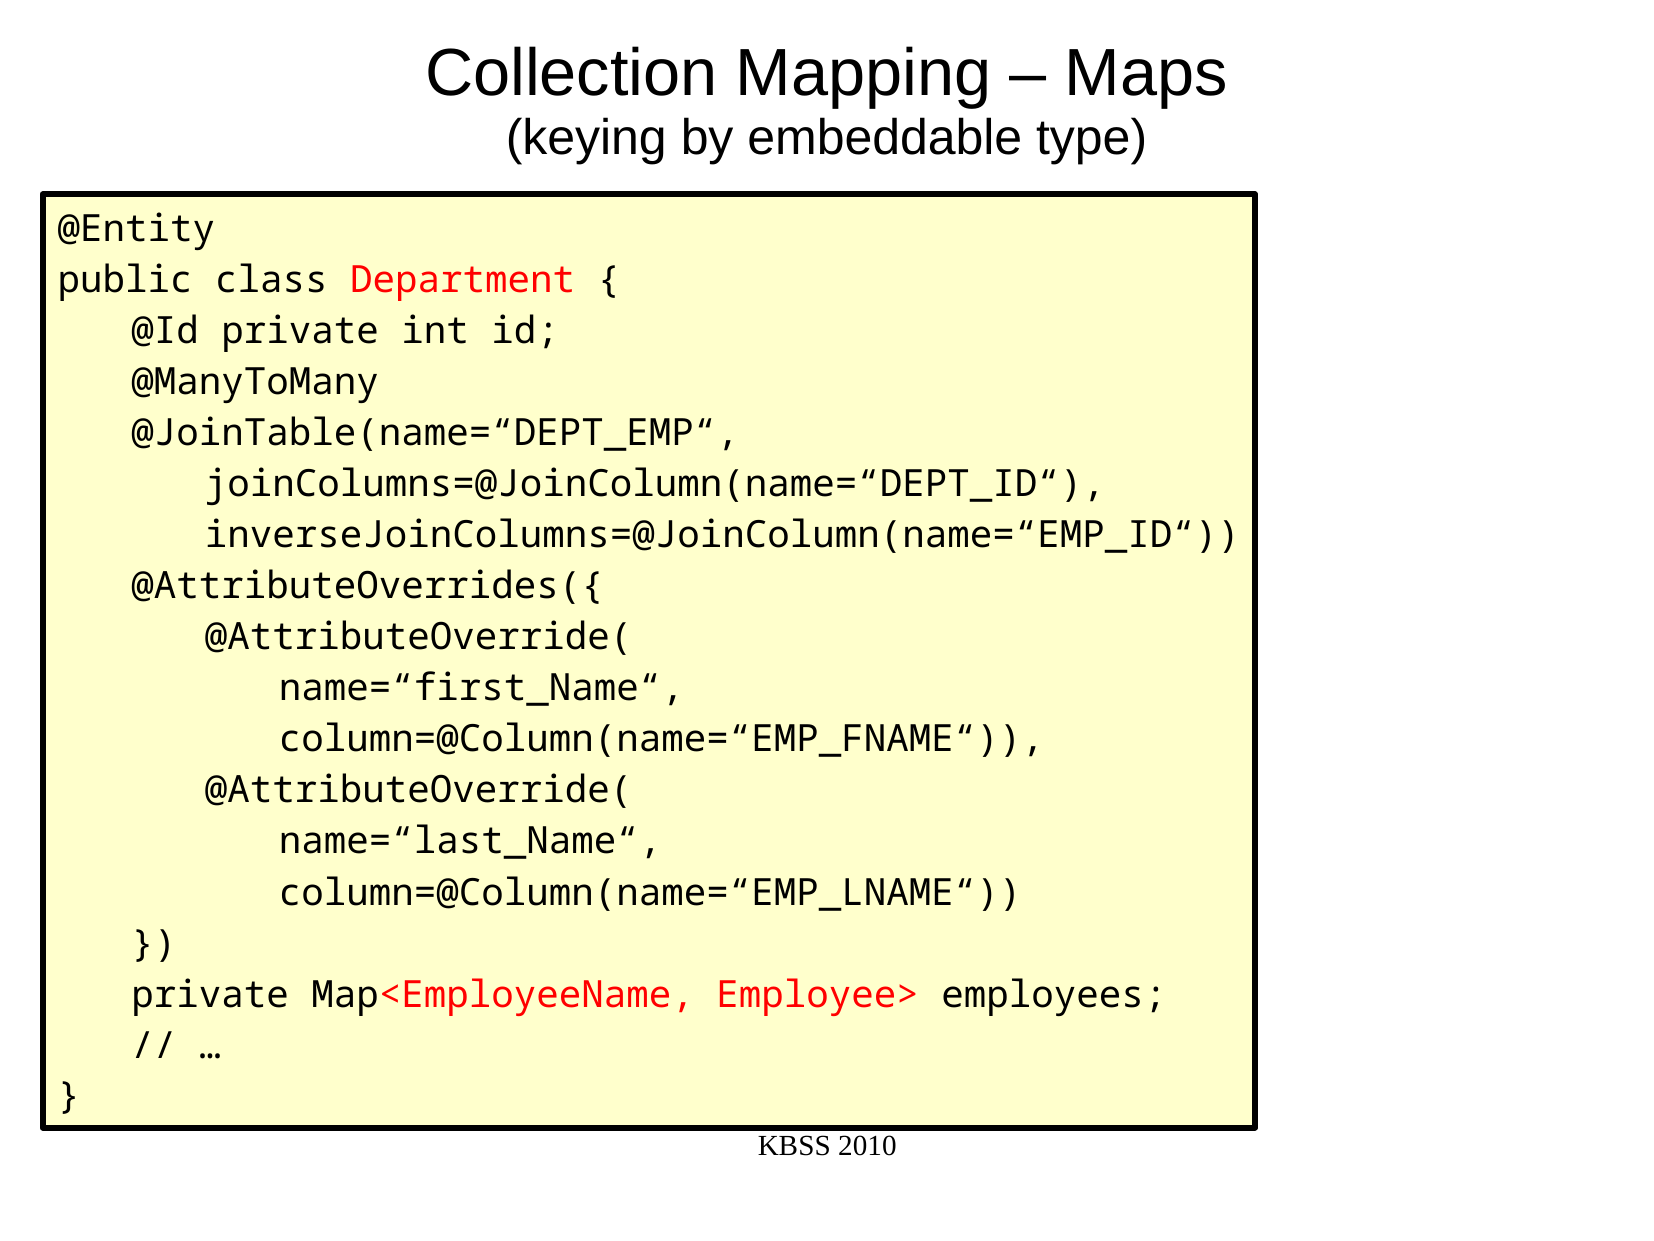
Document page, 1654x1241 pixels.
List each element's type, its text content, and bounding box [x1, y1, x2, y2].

text_box @Entity public class Department { @Id private int id; @ManyToMany @JoinTable(name=“DEPT_EMP“, joinColumns=@JoinColumn(name=“DEPT_ID“), inverseJoinColumns=@JoinColumn(name=“EMP_ID“)) @AttributeOverrides({ @AttributeOverride( name=“first_Name“, column=@Column(name=“EMP_FNAME“)), @AttributeOverride( name=“last_Name“, column=@Column(name=“EMP_LNAME“)) }) private Map<EmployeeName, Employee> employees; // … } [42, 194, 1255, 993]
title Collection Mapping – Maps (keying by embeddable type) [0, 3, 1654, 196]
